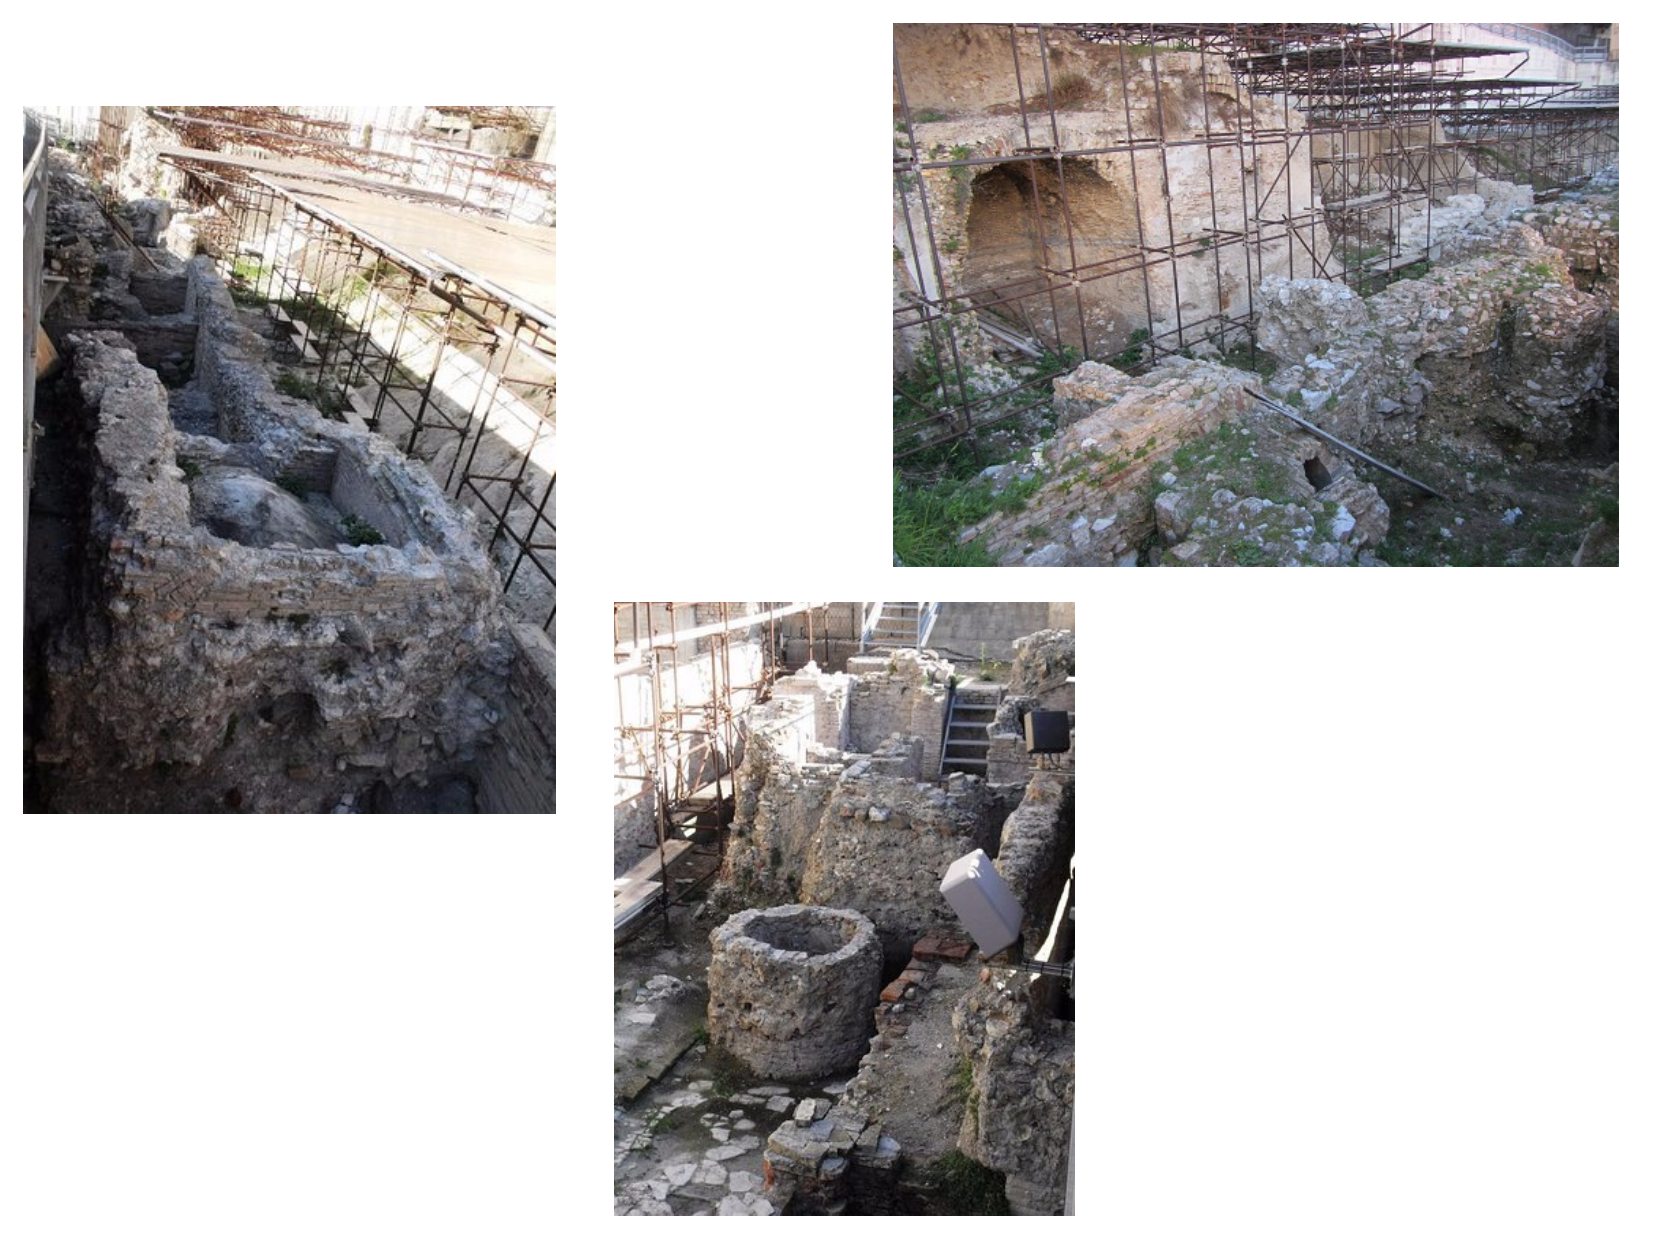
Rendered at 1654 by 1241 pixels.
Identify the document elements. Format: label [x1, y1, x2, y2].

picture [614, 602, 1075, 1216]
picture [23, 106, 556, 814]
picture [893, 23, 1619, 567]
